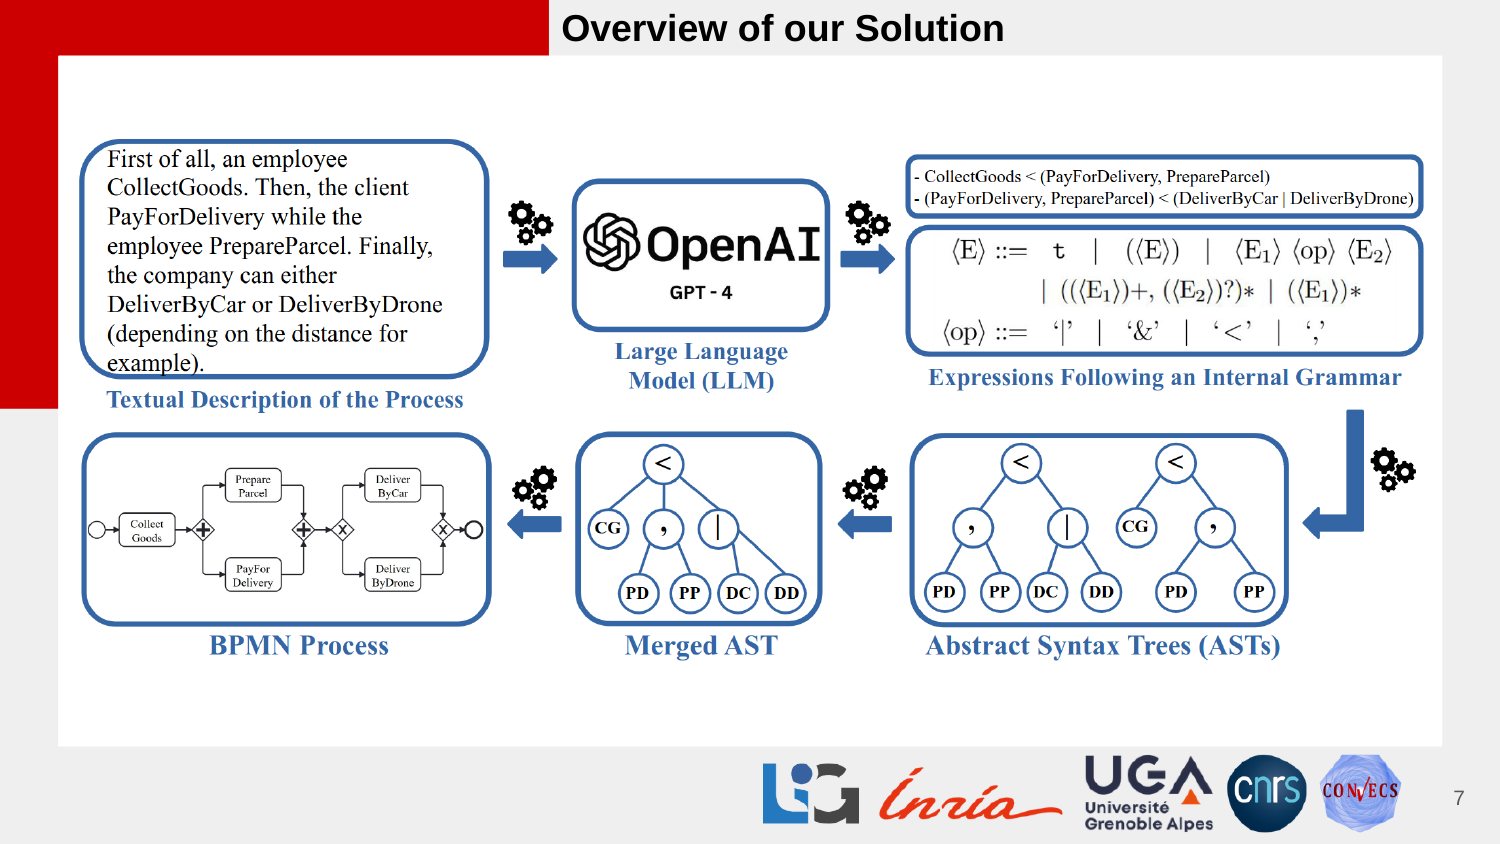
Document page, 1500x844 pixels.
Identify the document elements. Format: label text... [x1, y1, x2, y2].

text_box Overview of our Solution [546, 0, 1441, 55]
picture [0, 0, 1500, 844]
slide_number <number> [1389, 764, 1480, 830]
